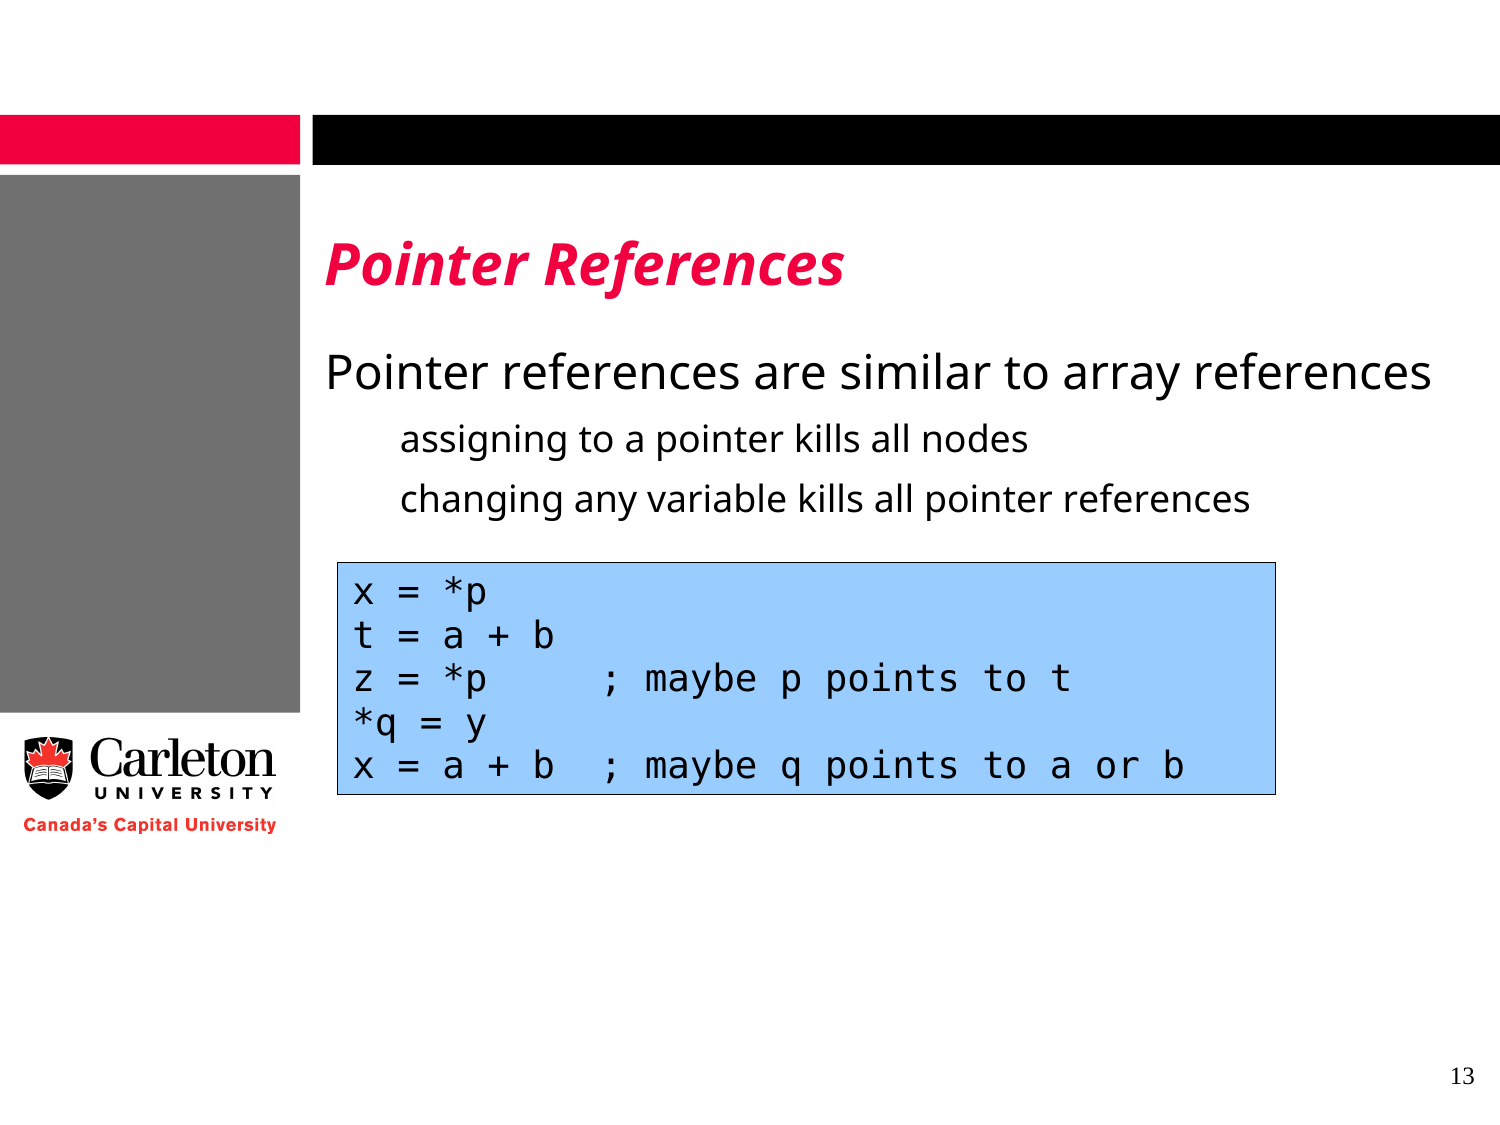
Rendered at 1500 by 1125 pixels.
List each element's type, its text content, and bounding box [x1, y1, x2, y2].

list Pointer references are similar to array references assigning to a pointer kills all nodes changing any variable kills all pointer references [324, 324, 1450, 1036]
title Pointer References [324, 194, 1450, 324]
text_box x = *p t = a + b z = *p ; maybe p points to t *q = y x = a + b ; maybe q points to a or b [337, 562, 1276, 795]
picture [24, 737, 276, 834]
